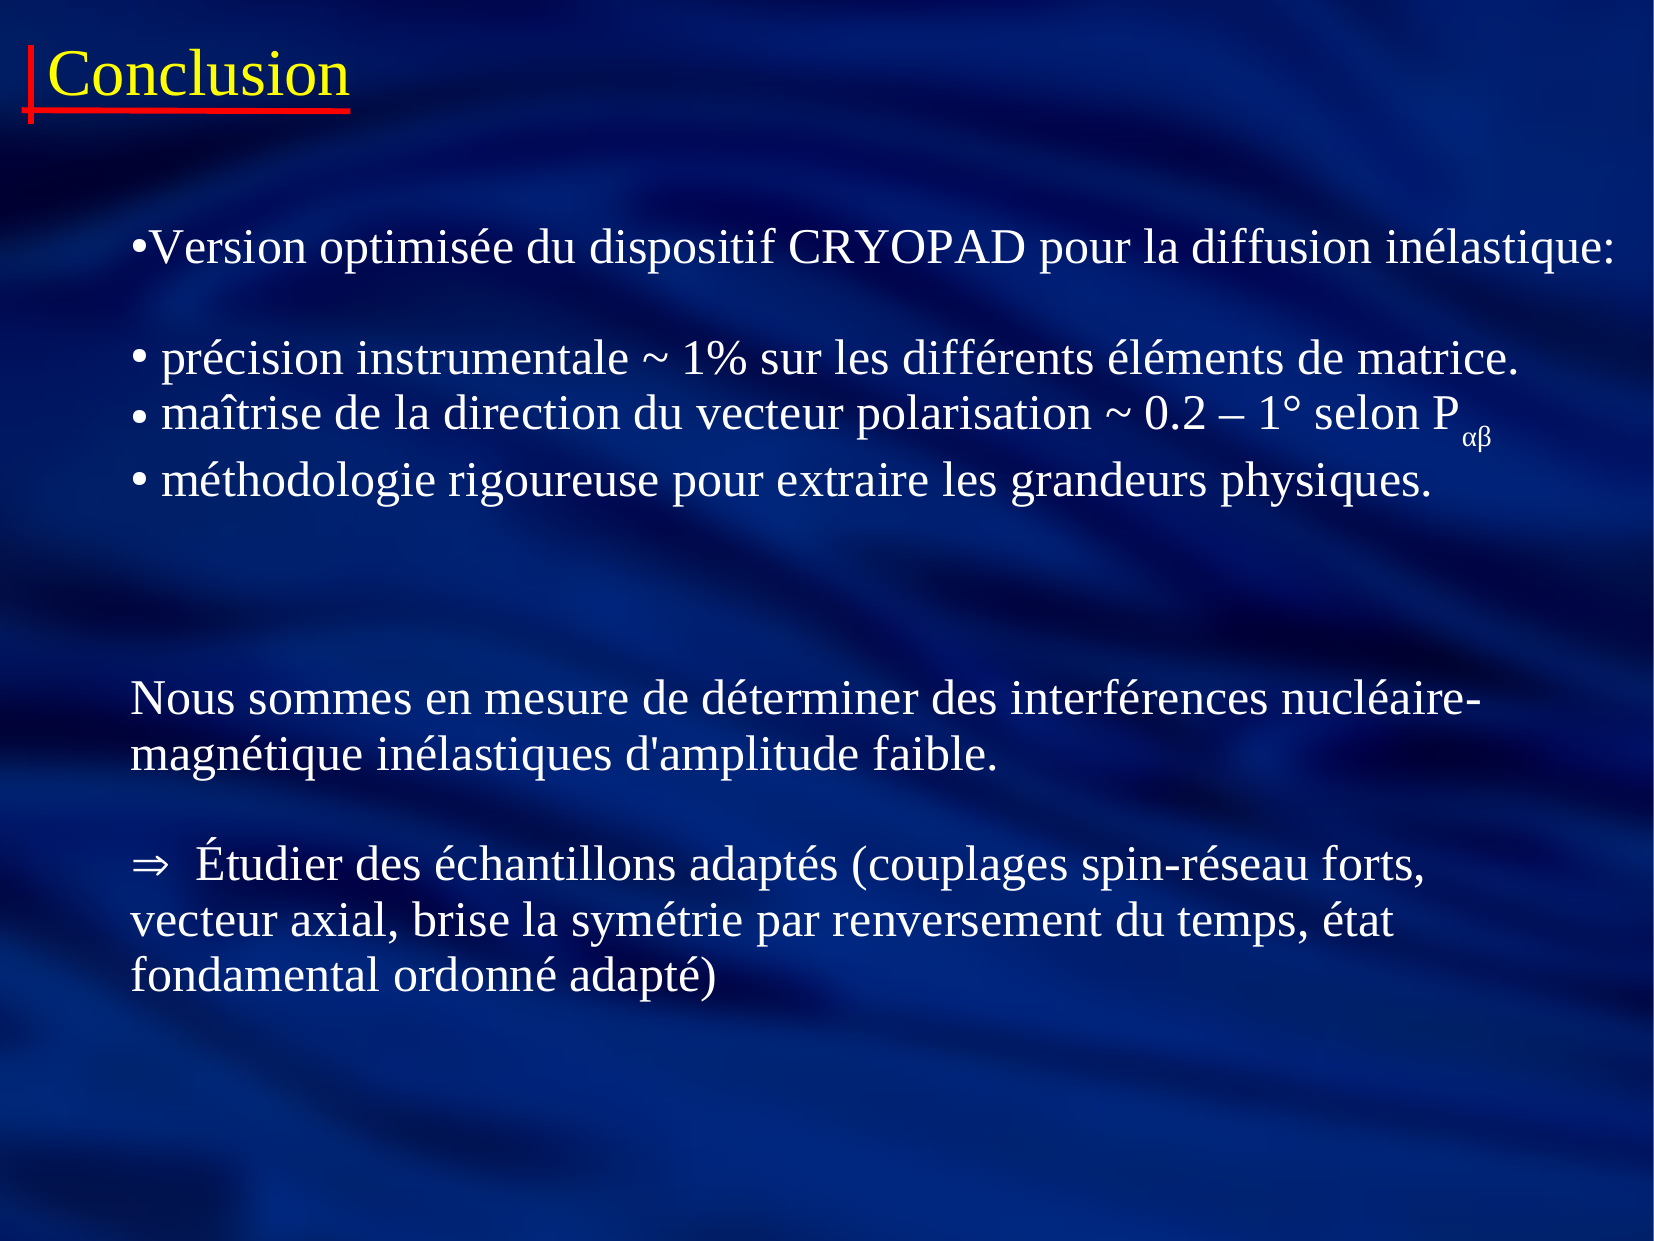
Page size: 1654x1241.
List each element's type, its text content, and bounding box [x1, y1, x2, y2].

text_box Nous sommes en mesure de déterminer des interférences nucléaire-magnétique inélastiques d'amplitude faible.  Étudier des échantillons adaptés (couplages spin-réseau forts, vecteur axial, brise la symétrie par renversement du temps, état fondamental ordonné adapté) [130, 670, 1582, 1013]
picture [0, 0, 1654, 1241]
text_box Version optimisée du dispositif CRYOPAD pour la diffusion inélastique: précision instrumentale ~ 1% sur les différents éléments de matrice. maîtrise de la direction du vecteur polarisation ~ 0.2 – 1° selon Pαβ méthodologie rigoureuse pour extraire les grandeurs physiques. [130, 219, 1628, 508]
text_box Conclusion [47, 35, 1231, 110]
